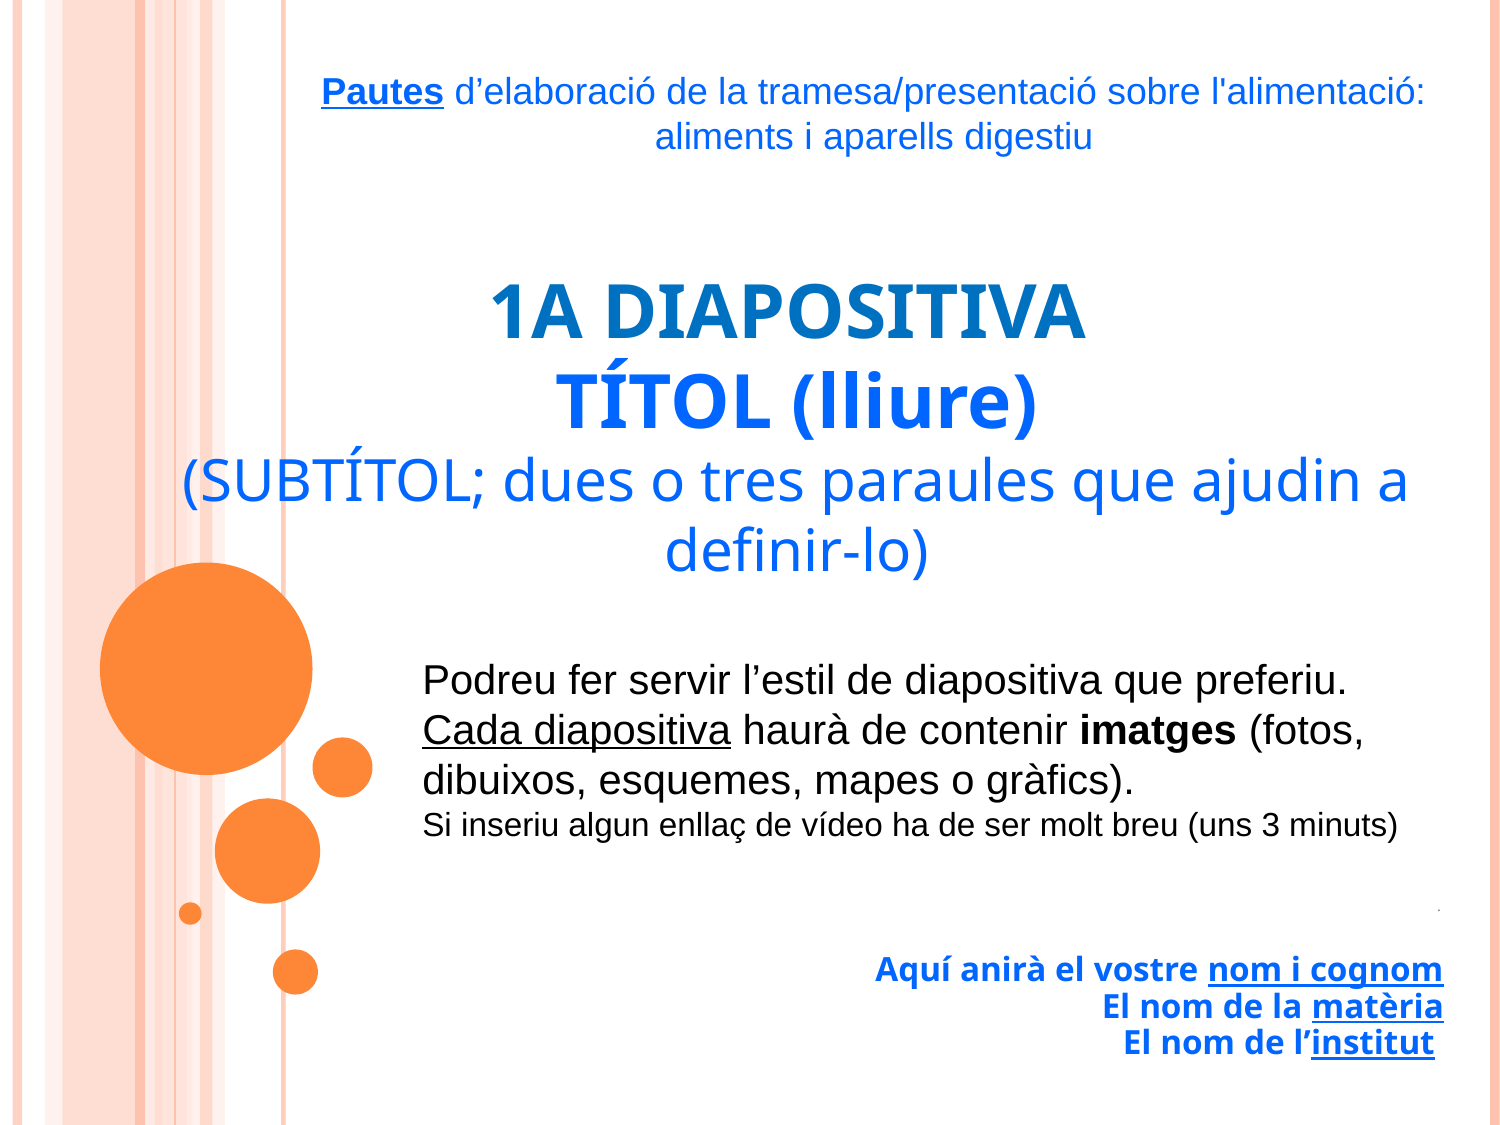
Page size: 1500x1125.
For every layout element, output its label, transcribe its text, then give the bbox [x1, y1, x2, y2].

text_box Pautes d’elaboració de la tramesa/presentació sobre l'alimentació: aliments i aparells digestiu [301, 59, 1447, 166]
subtitle . Aquí anirà el vostre nom i cognom El nom de la matèria El nom de l’institut [785, 869, 1459, 1094]
title 1A DIAPOSITIVA TÍTOL (lliure) (SUBTÍTOL; dues o tres paraules que ajudin a definir-lo) [159, 349, 1435, 592]
text_box Podreu fer servir l’estil de diapositiva que preferiu. Cada diapositiva haurà de contenir imatges (fotos, dibuixos, esquemes, mapes o gràfics). Si inseriu algun enllaç de vídeo ha de ser molt breu (uns 3 minuts) [407, 645, 1471, 851]
